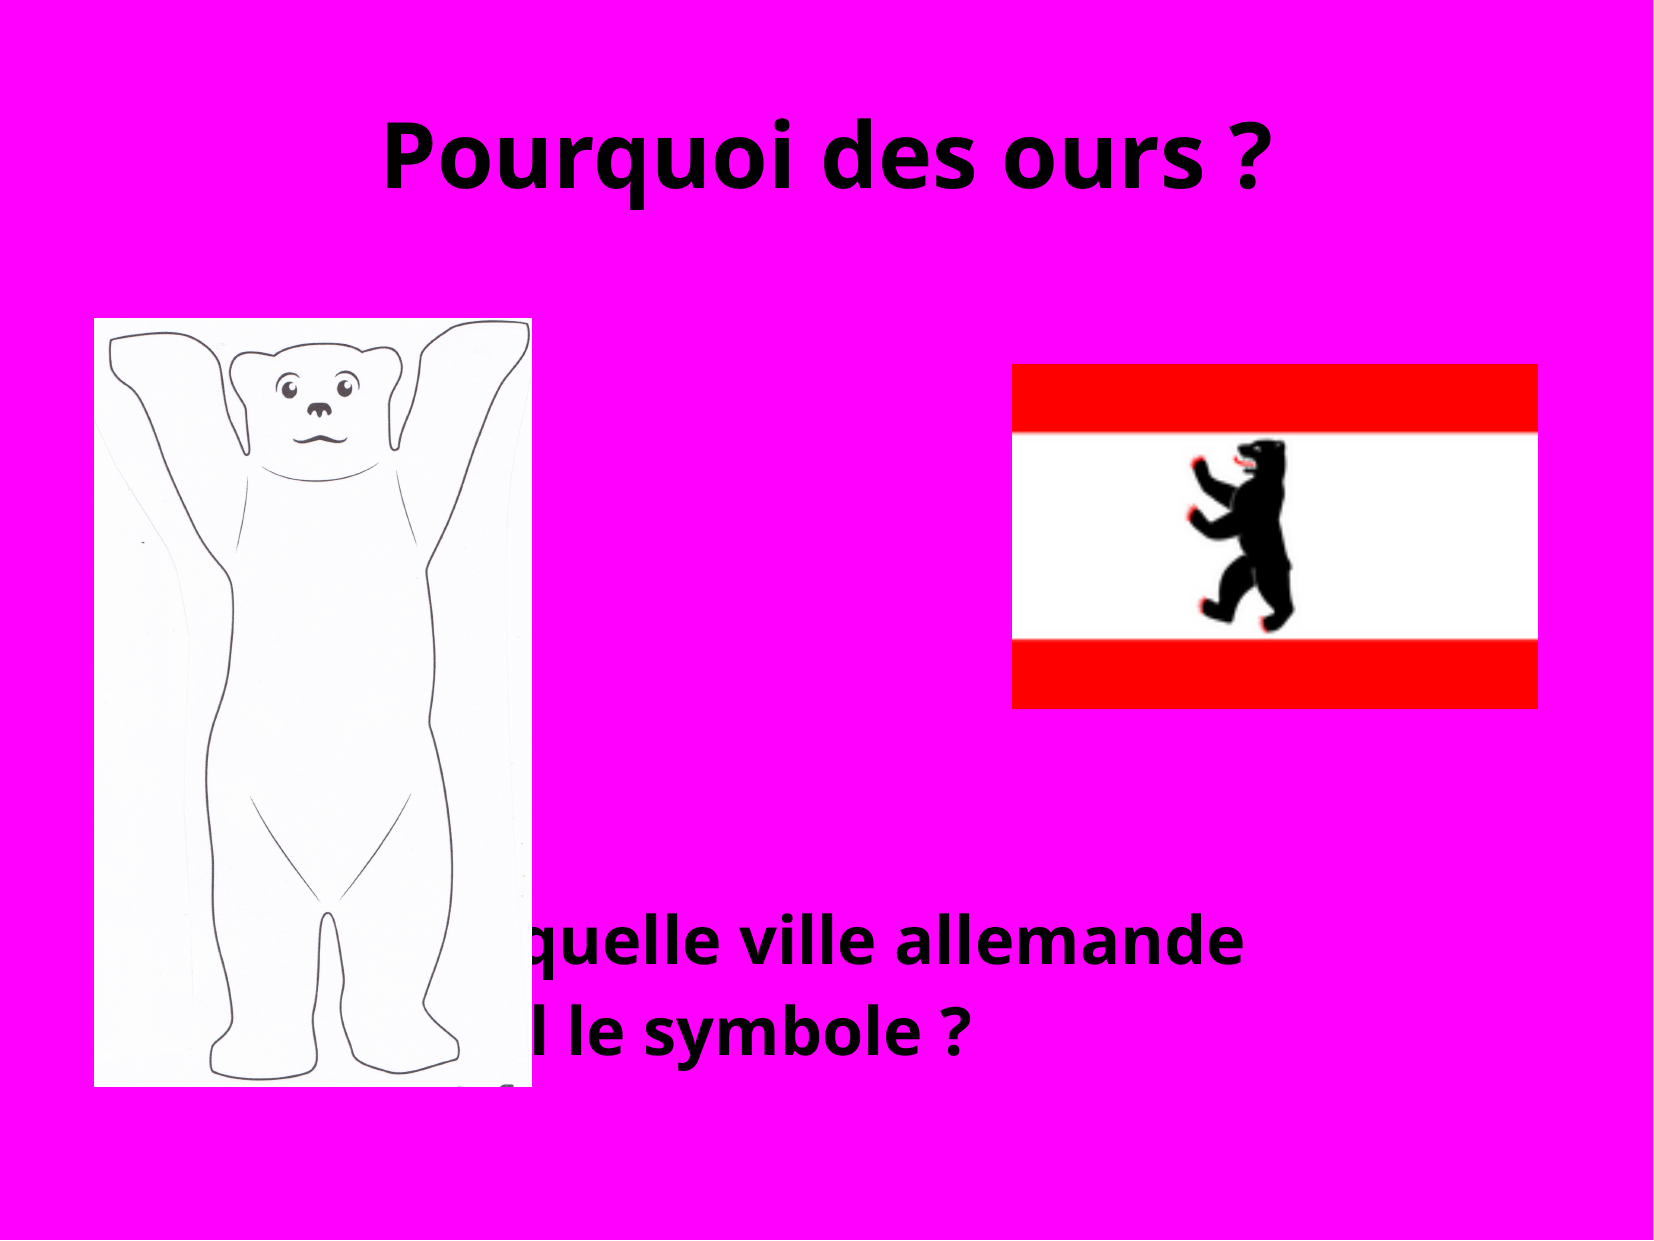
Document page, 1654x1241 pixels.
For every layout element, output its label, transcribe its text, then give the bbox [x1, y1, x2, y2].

picture [94, 318, 532, 1087]
picture [1012, 364, 1538, 709]
title Pourquoi des ours ? [82, 49, 1571, 257]
subtitle De quelle ville allemande l'ours est-il le symbole ? [82, 63, 1538, 1237]
